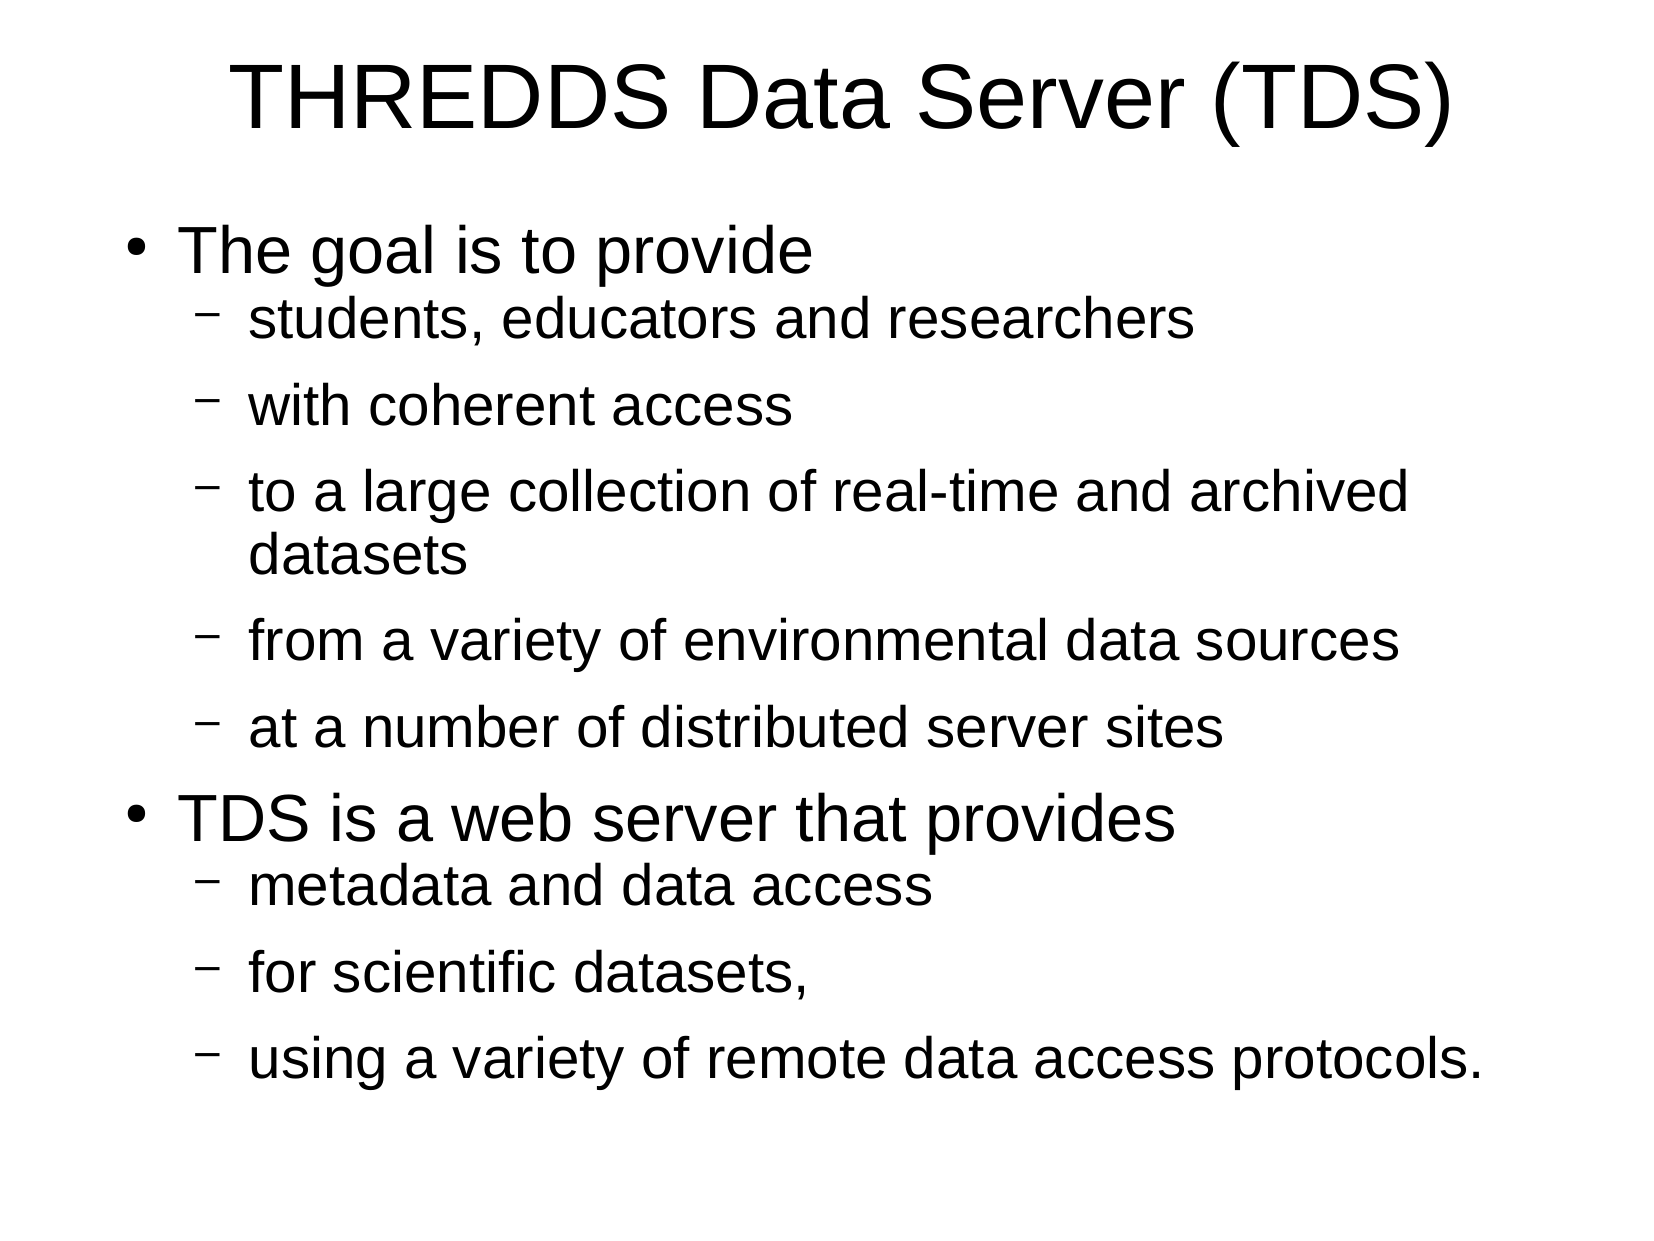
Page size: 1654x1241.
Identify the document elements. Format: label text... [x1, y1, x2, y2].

title THREDDS Data Server (TDS) [127, 23, 1523, 161]
list The goal is to provide students, educators and researchers with coherent access to a large collection of real-time and archived datasets from a variety of environmental data sources at a number of distributed server sites TDS is a web server that provides metadata and data access for scientific datasets, using a variety of remote data access protocols. [92, 208, 1577, 1149]
